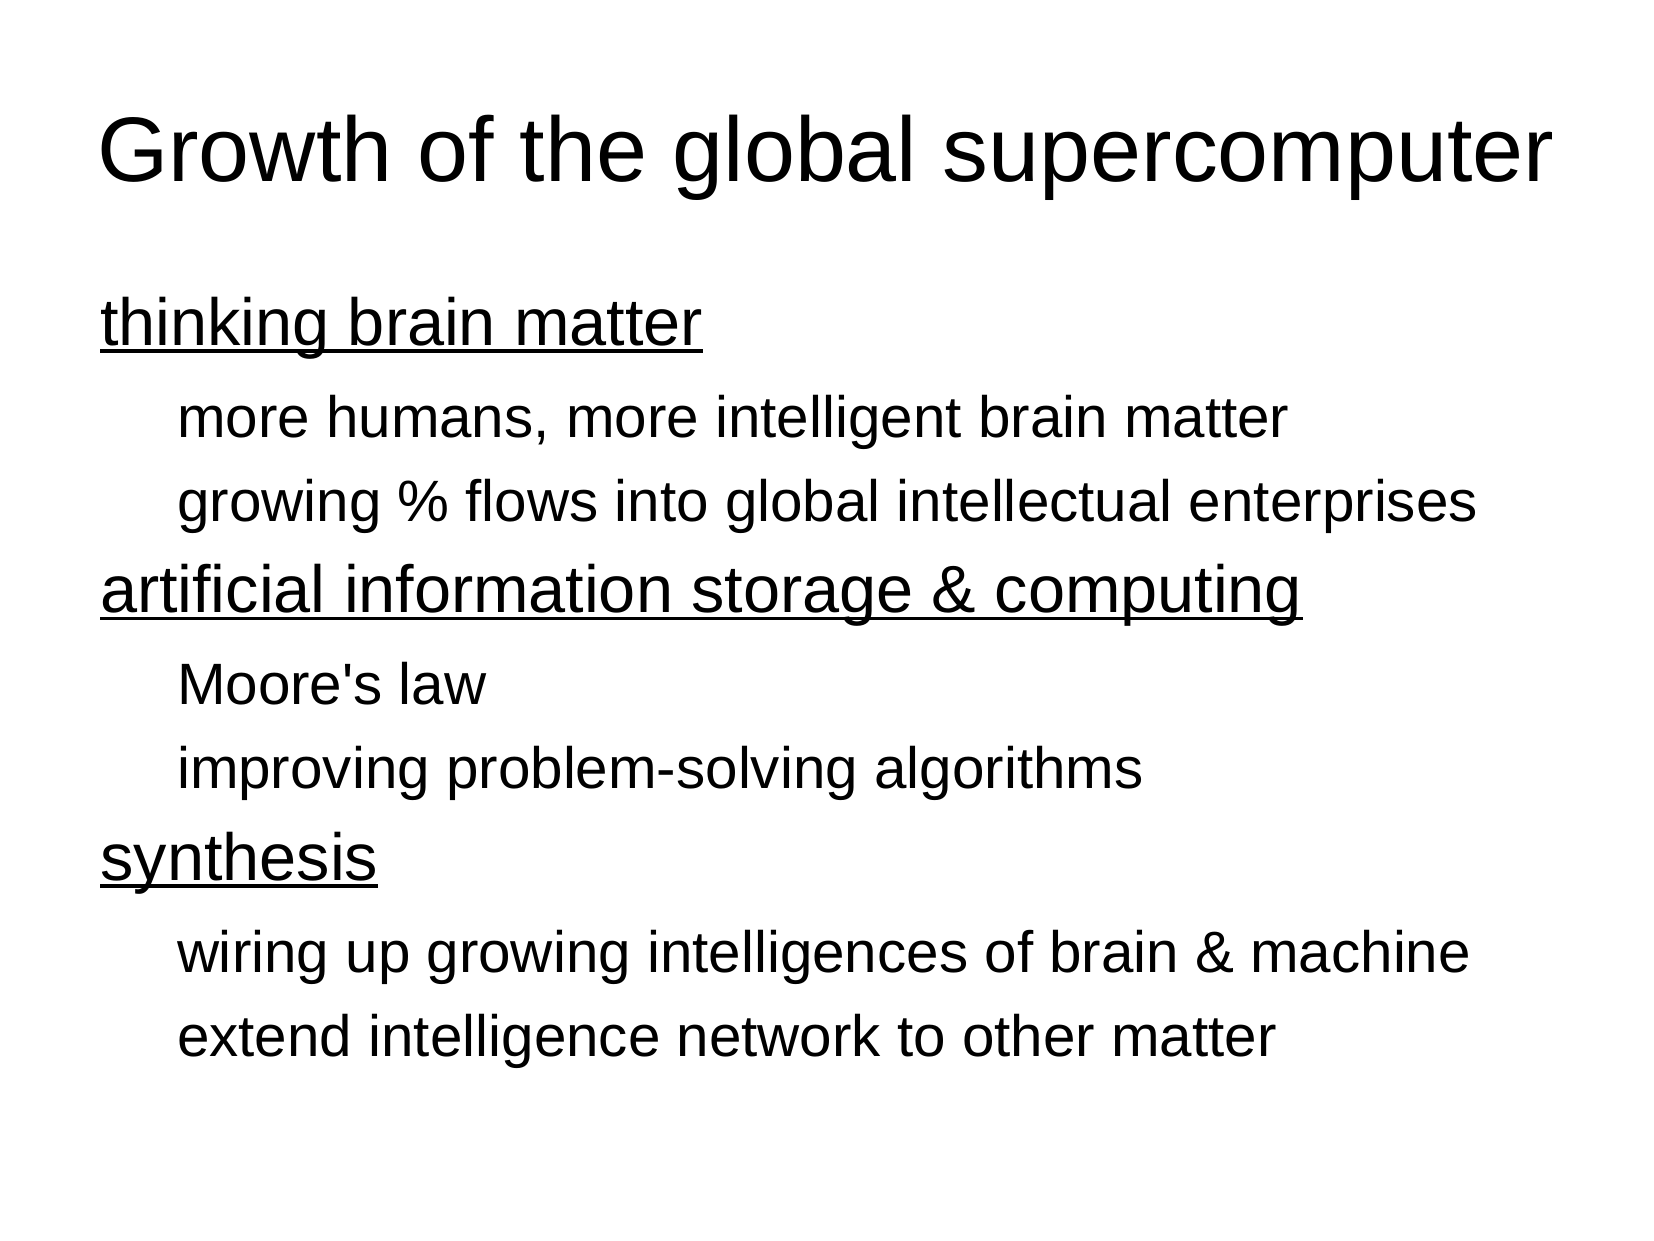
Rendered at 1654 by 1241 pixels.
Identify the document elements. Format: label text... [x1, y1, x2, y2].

list thinking brain matter more humans, more intelligent brain matter growing % flows into global intellectual enterprises artificial information storage & computing Moore's law improving problem-solving algorithms synthesis wiring up growing intelligences of brain & machine extend intelligence network to other matter [82, 290, 1571, 1112]
title Growth of the global supercomputer [82, 56, 1571, 249]
